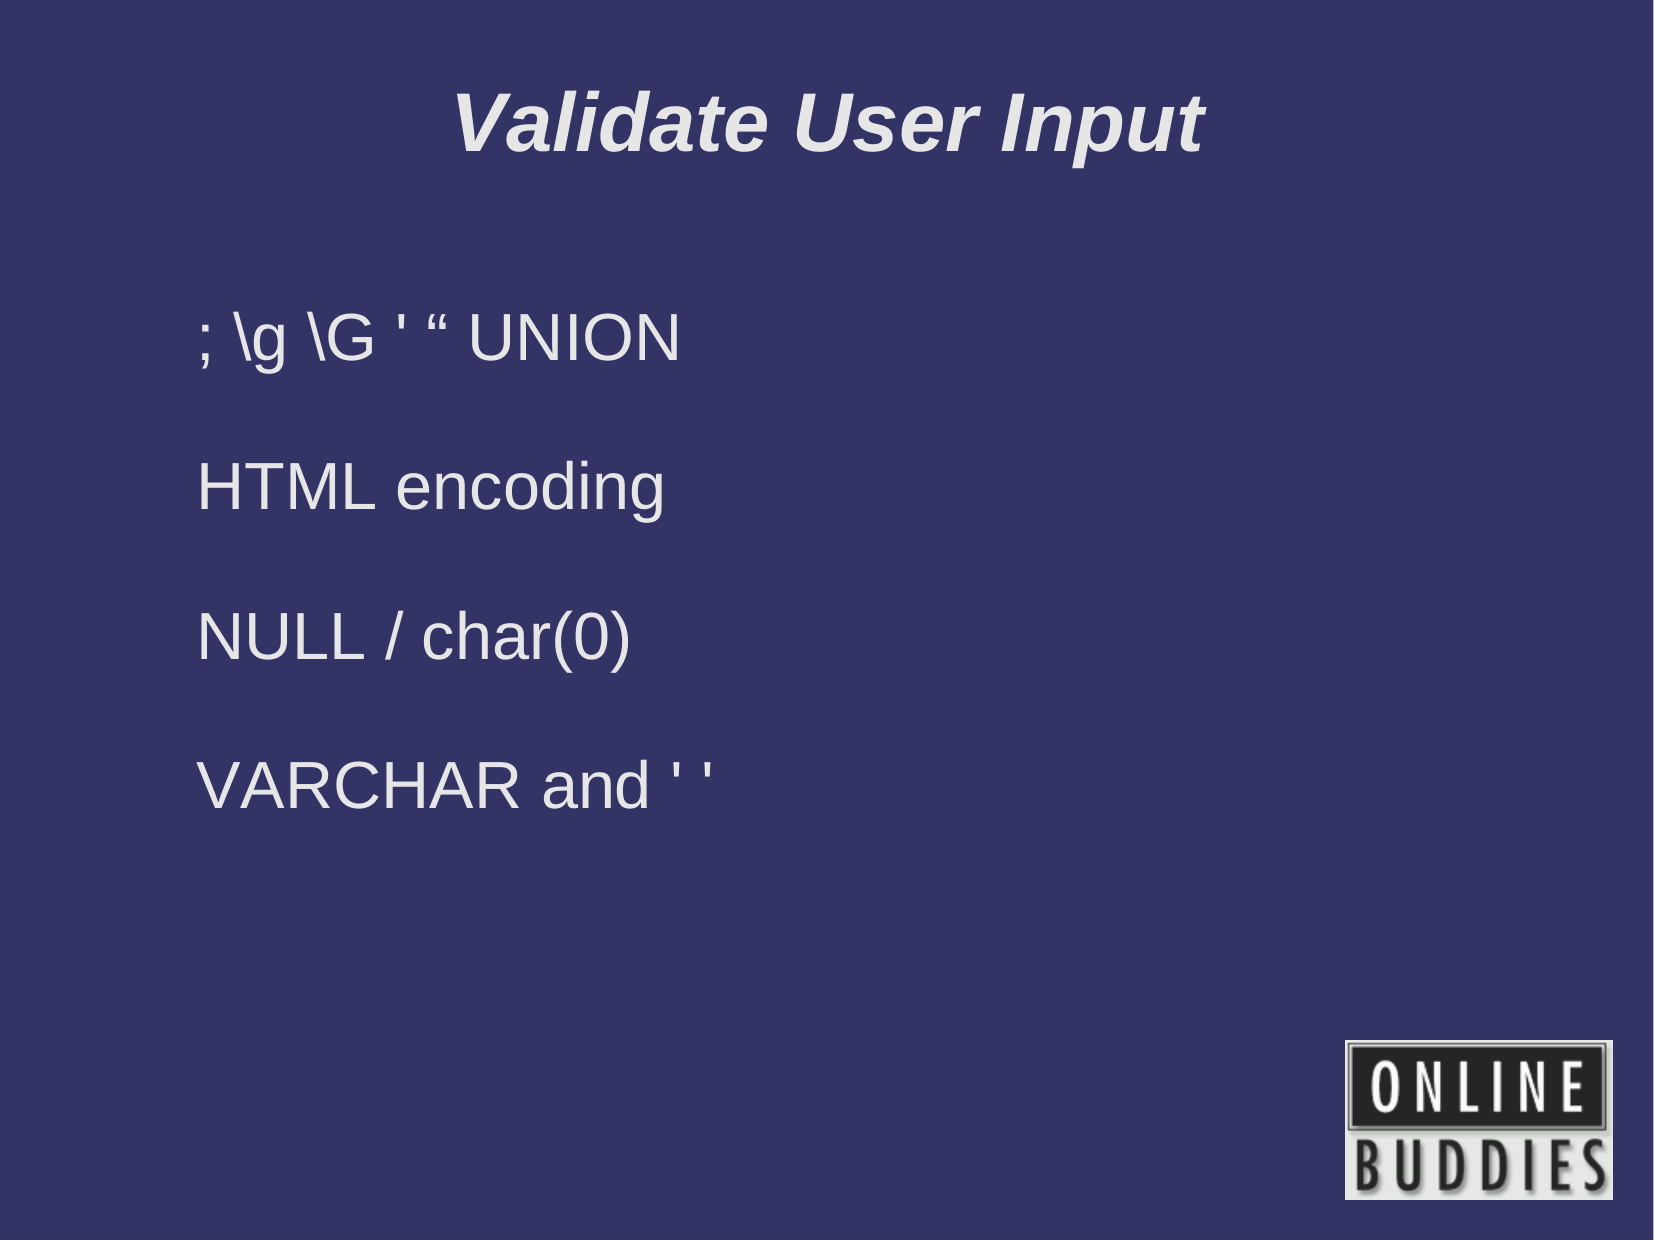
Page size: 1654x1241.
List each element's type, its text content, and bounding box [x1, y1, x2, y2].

list ; \g \G ' “ UNION HTML encoding NULL / char(0) VARCHAR and ' ' [184, 225, 1576, 1007]
title Validate User Input [121, 19, 1534, 227]
picture [1345, 1040, 1613, 1200]
